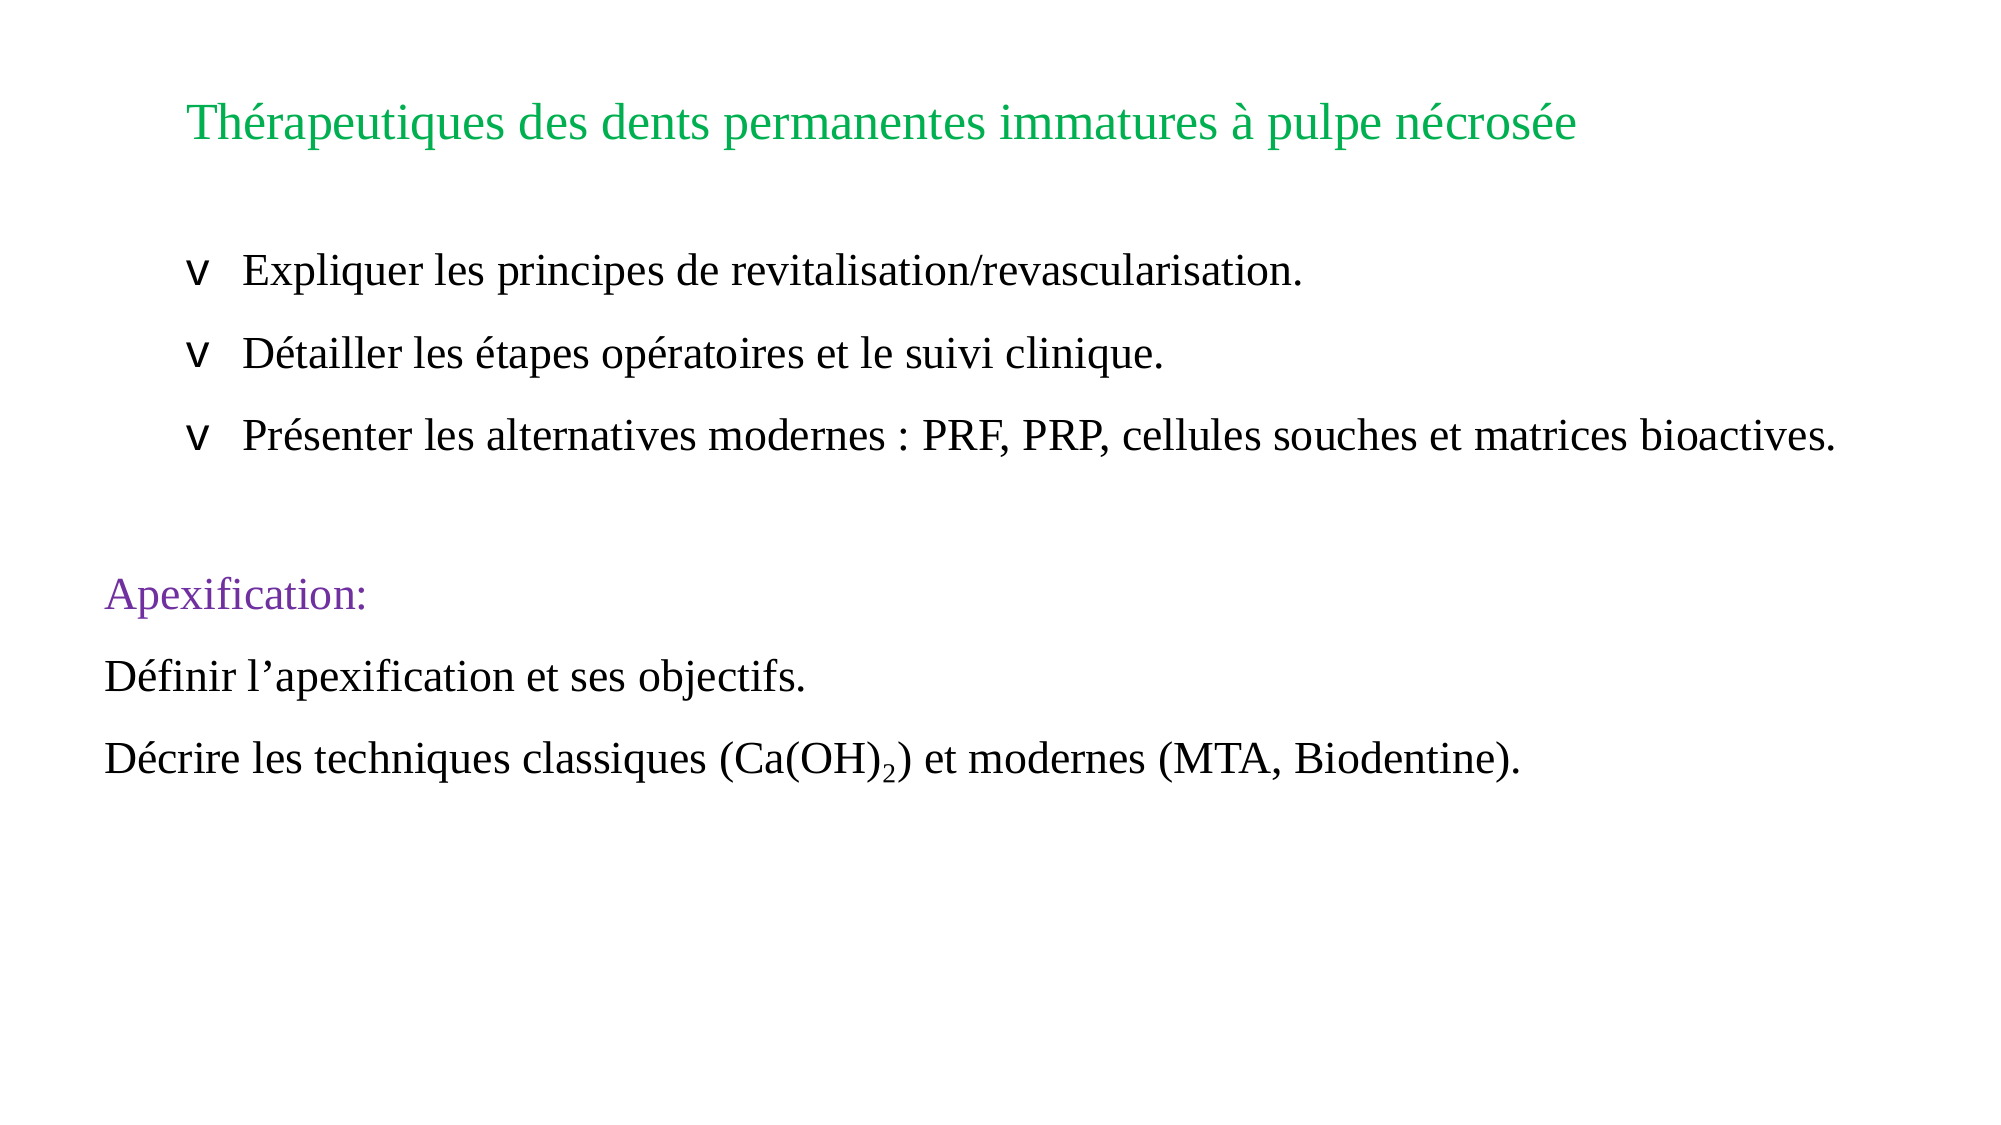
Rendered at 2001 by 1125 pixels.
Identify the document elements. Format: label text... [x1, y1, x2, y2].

text_box Apexification: Définir l’apexification et ses objectifs. Décrire les techniques classiques (Ca(OH)₂) et modernes (MTA, Biodentine). [89, 556, 1961, 791]
text_box Thérapeutiques des dents permanentes immatures à pulpe nécrosée Expliquer les principes de revitalisation/revascularisation. Détailler les étapes opératoires et le suivi clinique. Présenter les alternatives modernes : PRF, PRP, cellules souches et matrices bioactives. [171, 80, 1937, 467]
